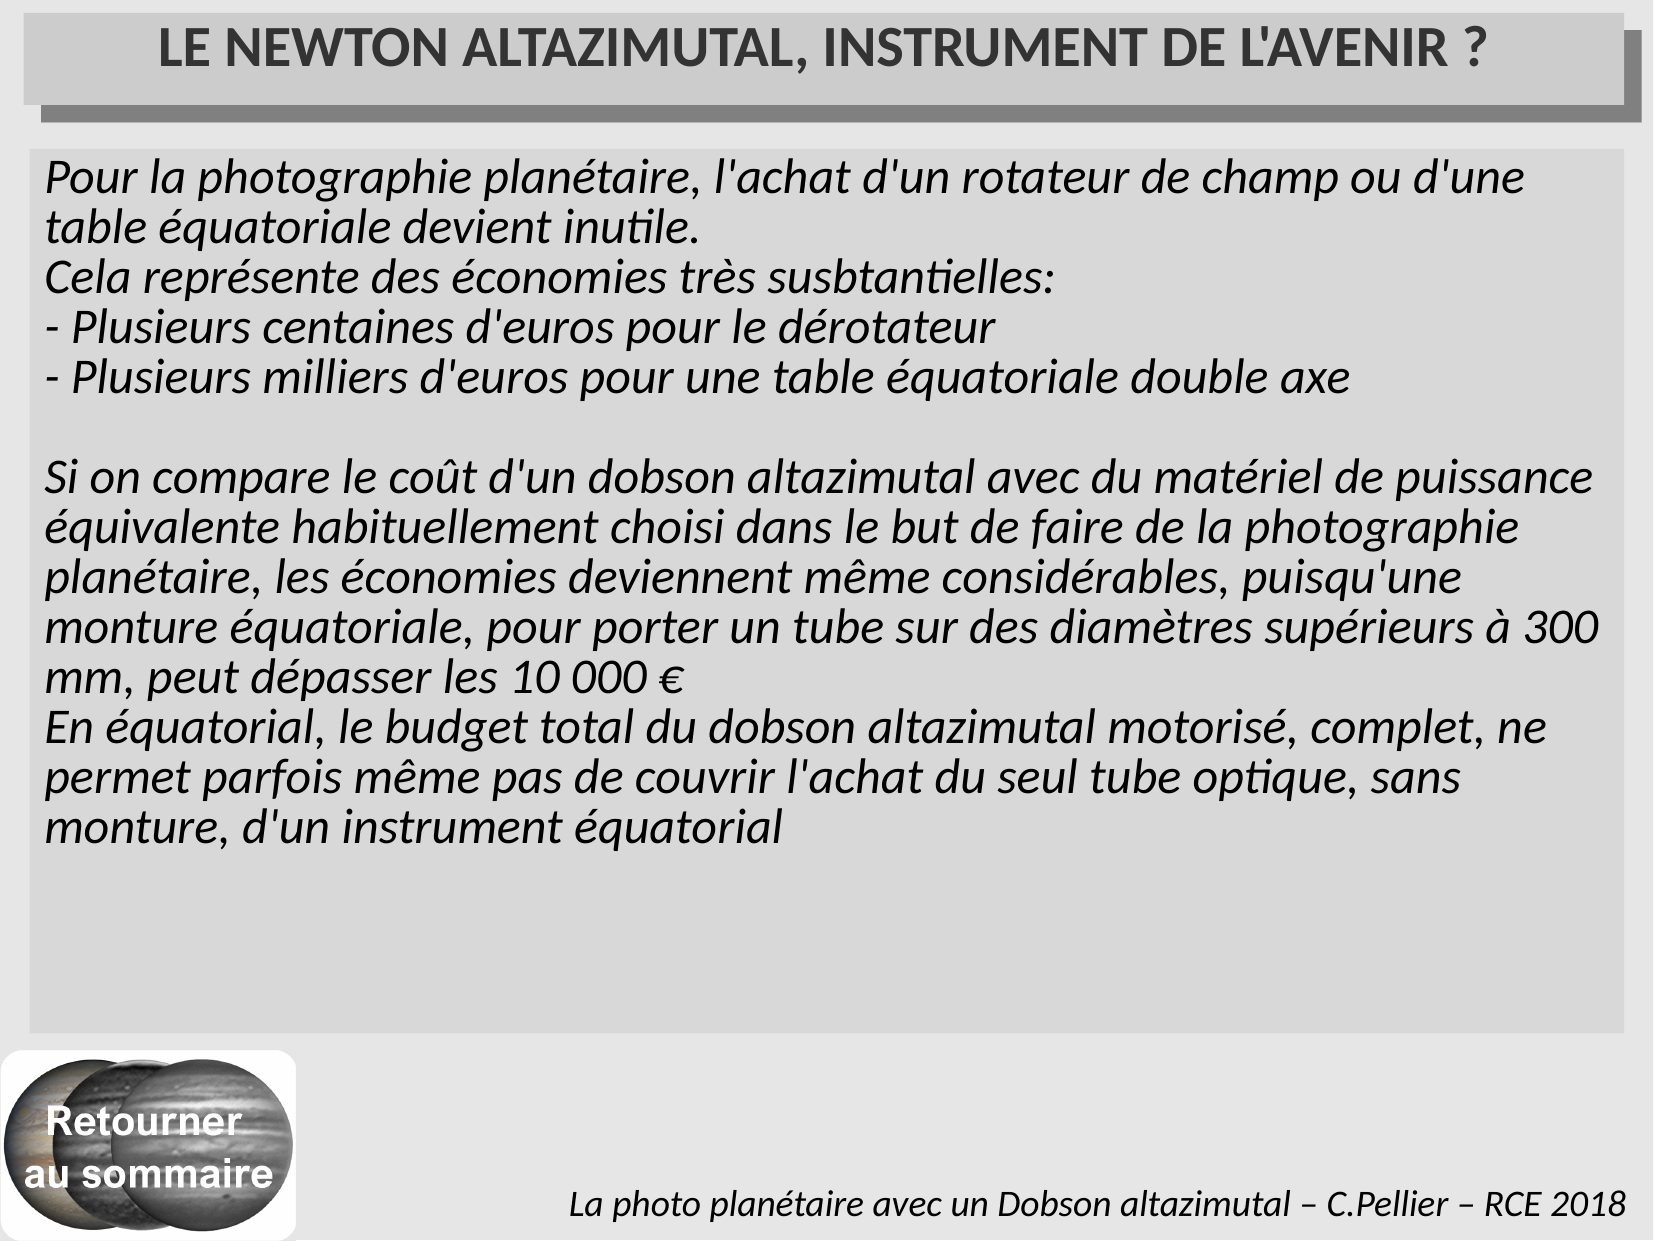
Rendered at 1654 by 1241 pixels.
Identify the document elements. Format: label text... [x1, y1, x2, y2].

picture [0, 1050, 296, 1241]
text_box LE NEWTON ALTAZIMUTAL, INSTRUMENT DE L'AVENIR ? [23, 12, 1625, 105]
text_box La photo planétaire avec un Dobson altazimutal – C.Pellier – RCE 2018 [431, 1181, 1642, 1241]
text_box Pour la photographie planétaire, l'achat d'un rotateur de champ ou d'une table équatoriale devient inutile. Cela représente des économies très susbtantielles: - Plusieurs centaines d'euros pour le dérotateur - Plusieurs milliers d'euros pour une table équatoriale double axe Si on compare le coût d'un dobson altazimutal avec du matériel de puissance équivalente habituellement choisi dans le but de faire de la photographie planétaire, les économies deviennent même considérables, puisqu'une monture équatoriale, pour porter un tube sur des diamètres supérieurs à 300 mm, peut dépasser les 10 000 € En équatorial, le budget total du dobson altazimutal motorisé, complet, ne permet parfois même pas de couvrir l'achat du seul tube optique, sans monture, d'un instrument équatorial [29, 148, 1625, 1034]
